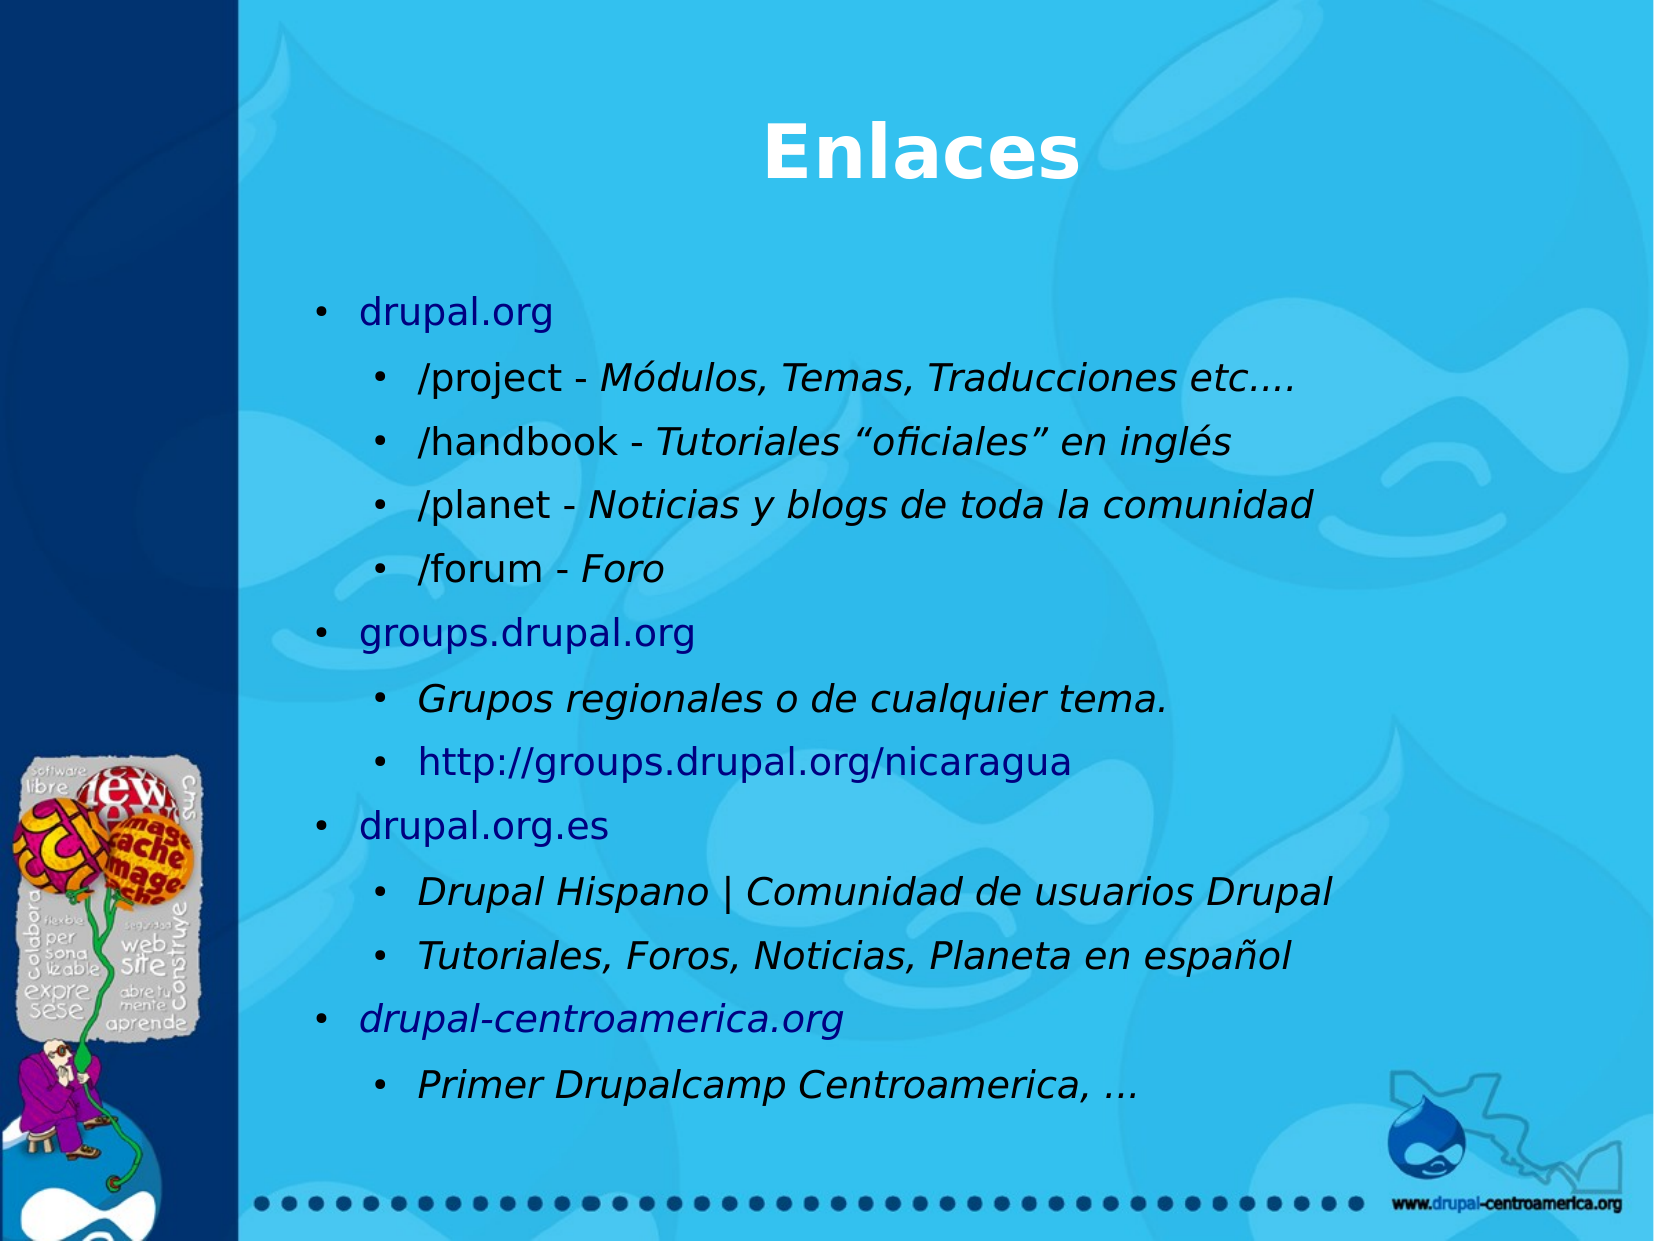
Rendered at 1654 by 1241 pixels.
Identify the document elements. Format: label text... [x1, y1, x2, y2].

title Enlaces [300, 56, 1571, 250]
picture [0, 0, 1654, 1241]
list drupal.org /project - Módulos, Temas, Traducciones etc.... /handbook - Tutoriales “oficiales” en inglés /planet - Noticias y blogs de toda la comunidad /forum - Foro groups.drupal.org Grupos regionales o de cualquier tema. http://groups.drupal.org/nicaragua drupal.org.es Drupal Hispano | Comunidad de usuarios Drupal Tutoriales, Foros, Noticias, Planeta en español drupal-centroamerica.org Primer Drupalcamp Centroamerica, ... [300, 290, 1571, 1109]
